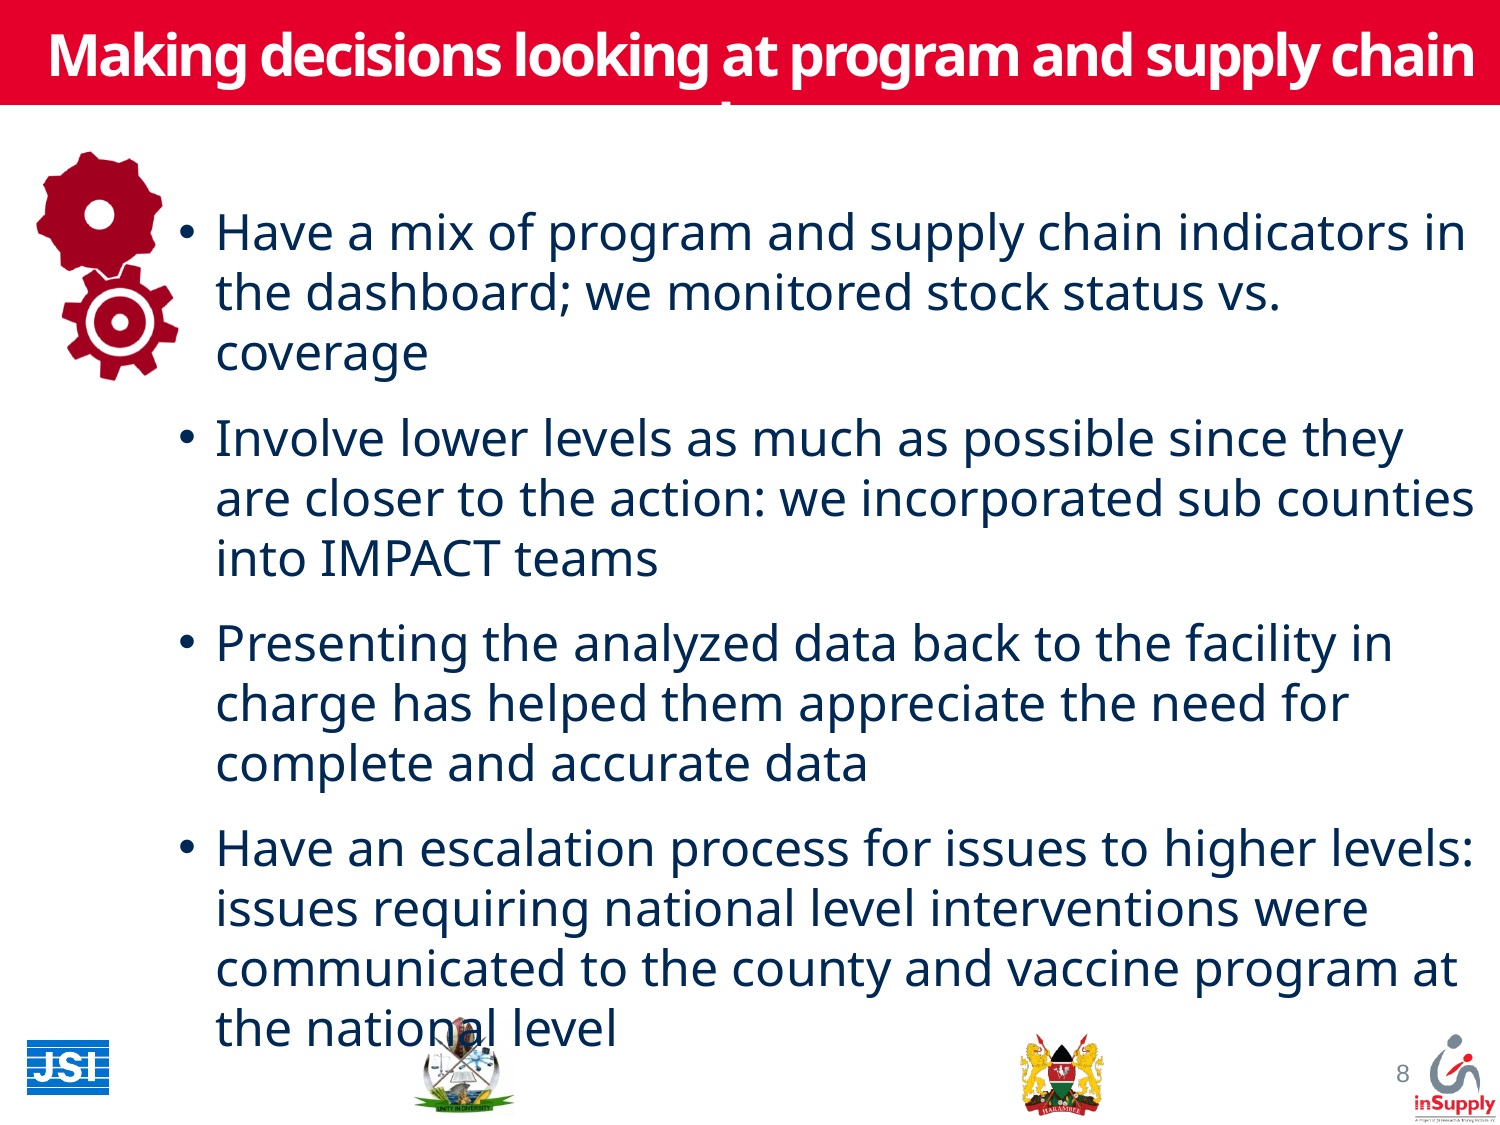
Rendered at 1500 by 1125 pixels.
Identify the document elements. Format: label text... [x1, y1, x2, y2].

picture [1409, 1027, 1500, 1125]
text_box Making decisions looking at program and supply chain data [0, 18, 1500, 151]
text_box Have a mix of program and supply chain indicators in the dashboard; we monitored stock status vs. coverage Involve lower levels as much as possible since they are closer to the action: we incorporated sub counties into IMPACT teams Presenting the analyzed data back to the facility in charge has helped them appreciate the need for complete and accurate data Have an escalation process for issues to higher levels: issues requiring national level interventions were communicated to the county and vaccine program at the national level [163, 193, 1494, 1061]
picture [414, 1061, 514, 1115]
picture [1003, 1061, 1120, 1125]
picture [21, 147, 202, 387]
